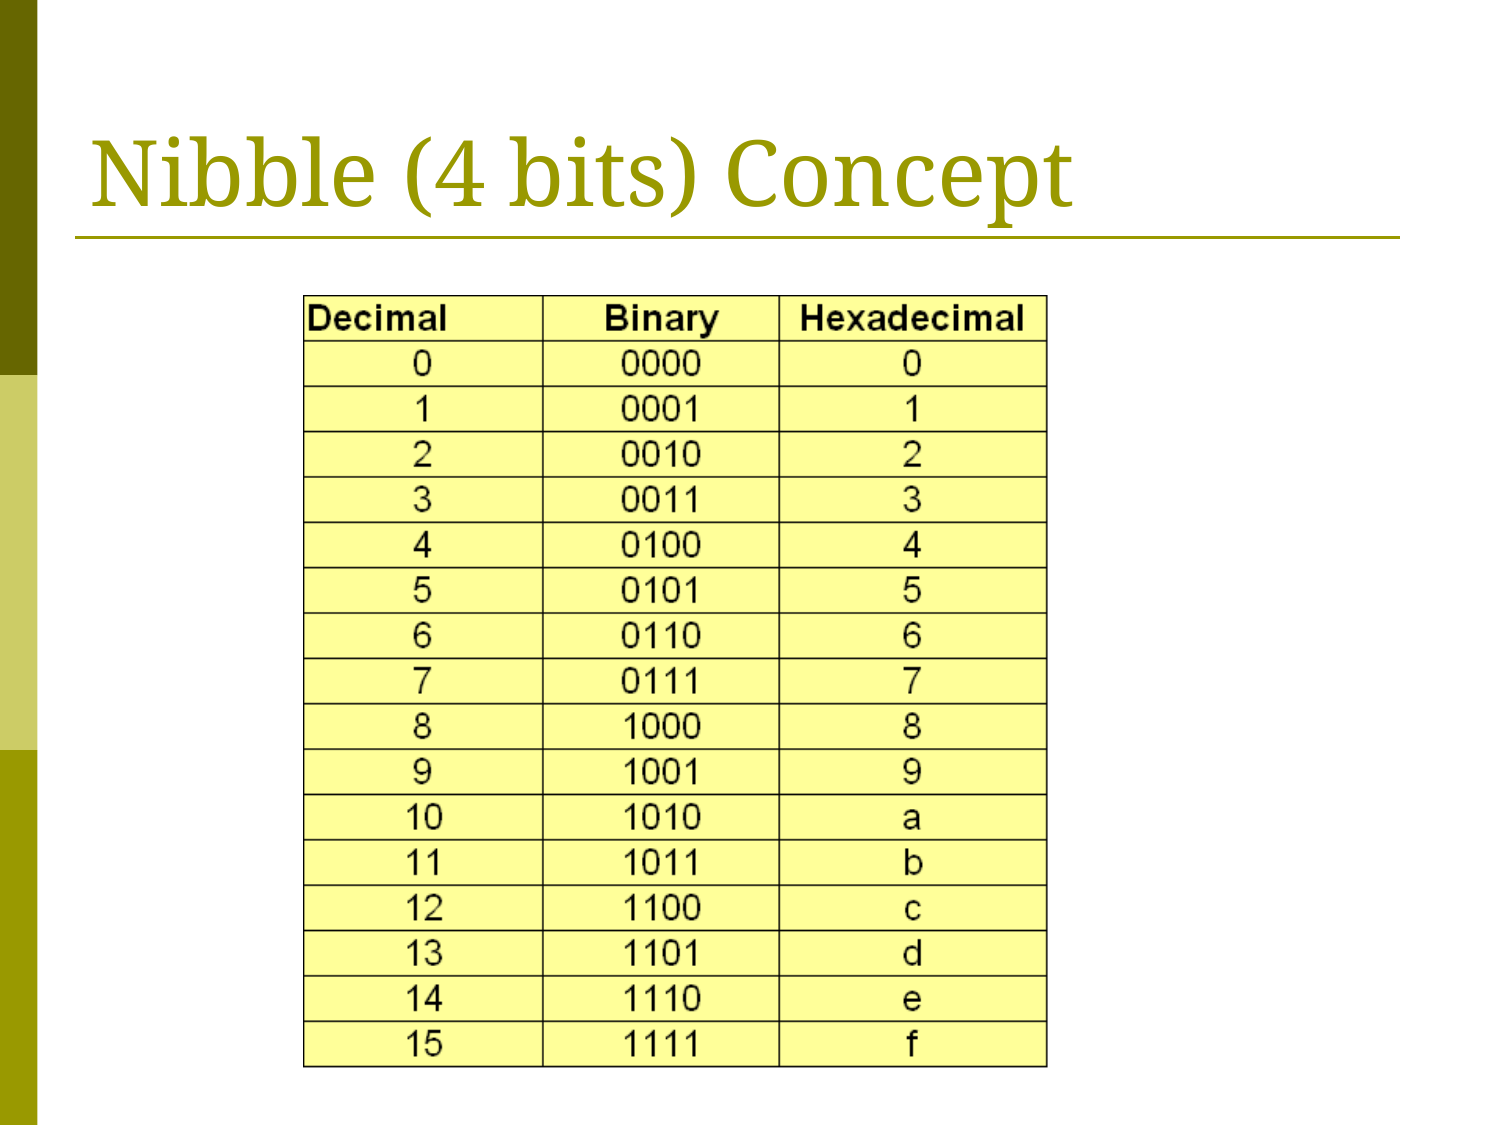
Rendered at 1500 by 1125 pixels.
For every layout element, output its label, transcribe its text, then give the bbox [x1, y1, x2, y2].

picture [303, 295, 1051, 1088]
title Nibble (4 bits) Concept [75, 45, 1426, 233]
